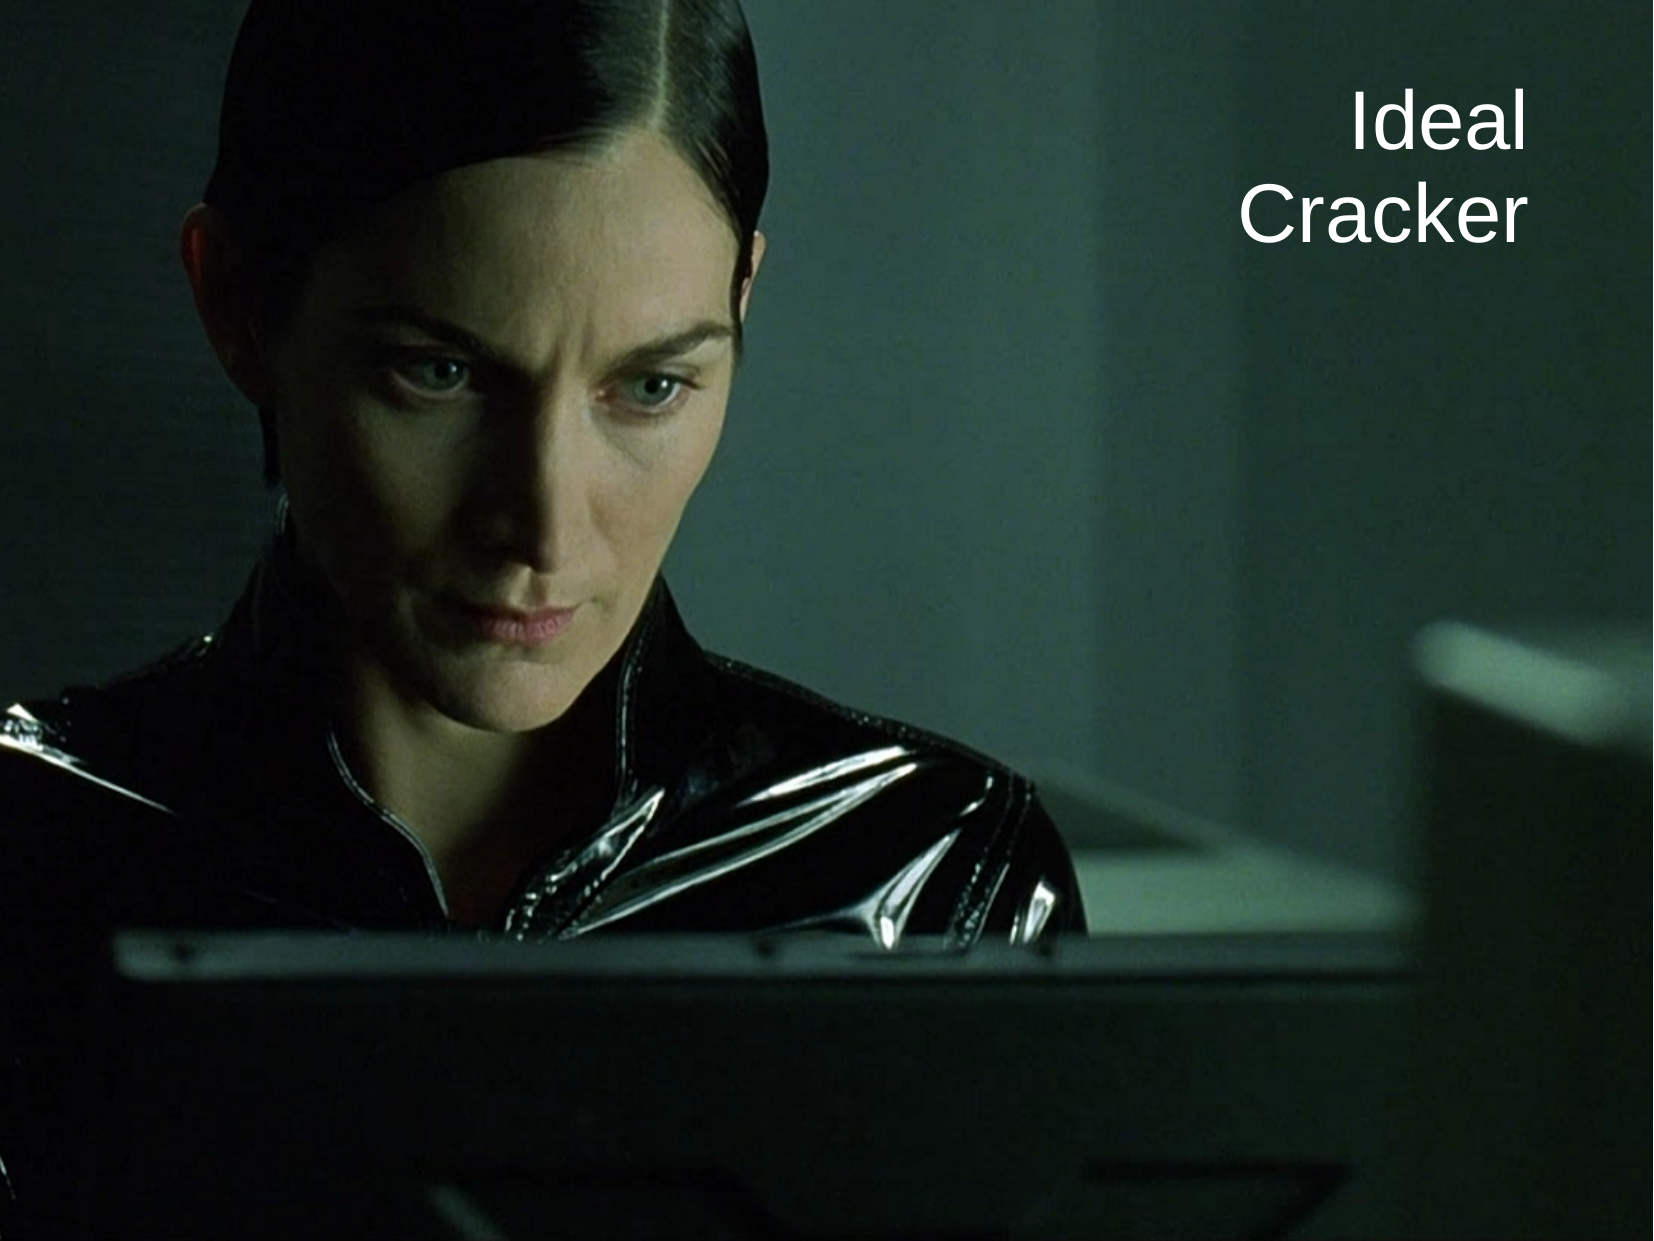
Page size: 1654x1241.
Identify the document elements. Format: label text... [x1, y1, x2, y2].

picture [0, 0, 1653, 1241]
text_box Ideal Cracker [1223, 67, 1545, 269]
